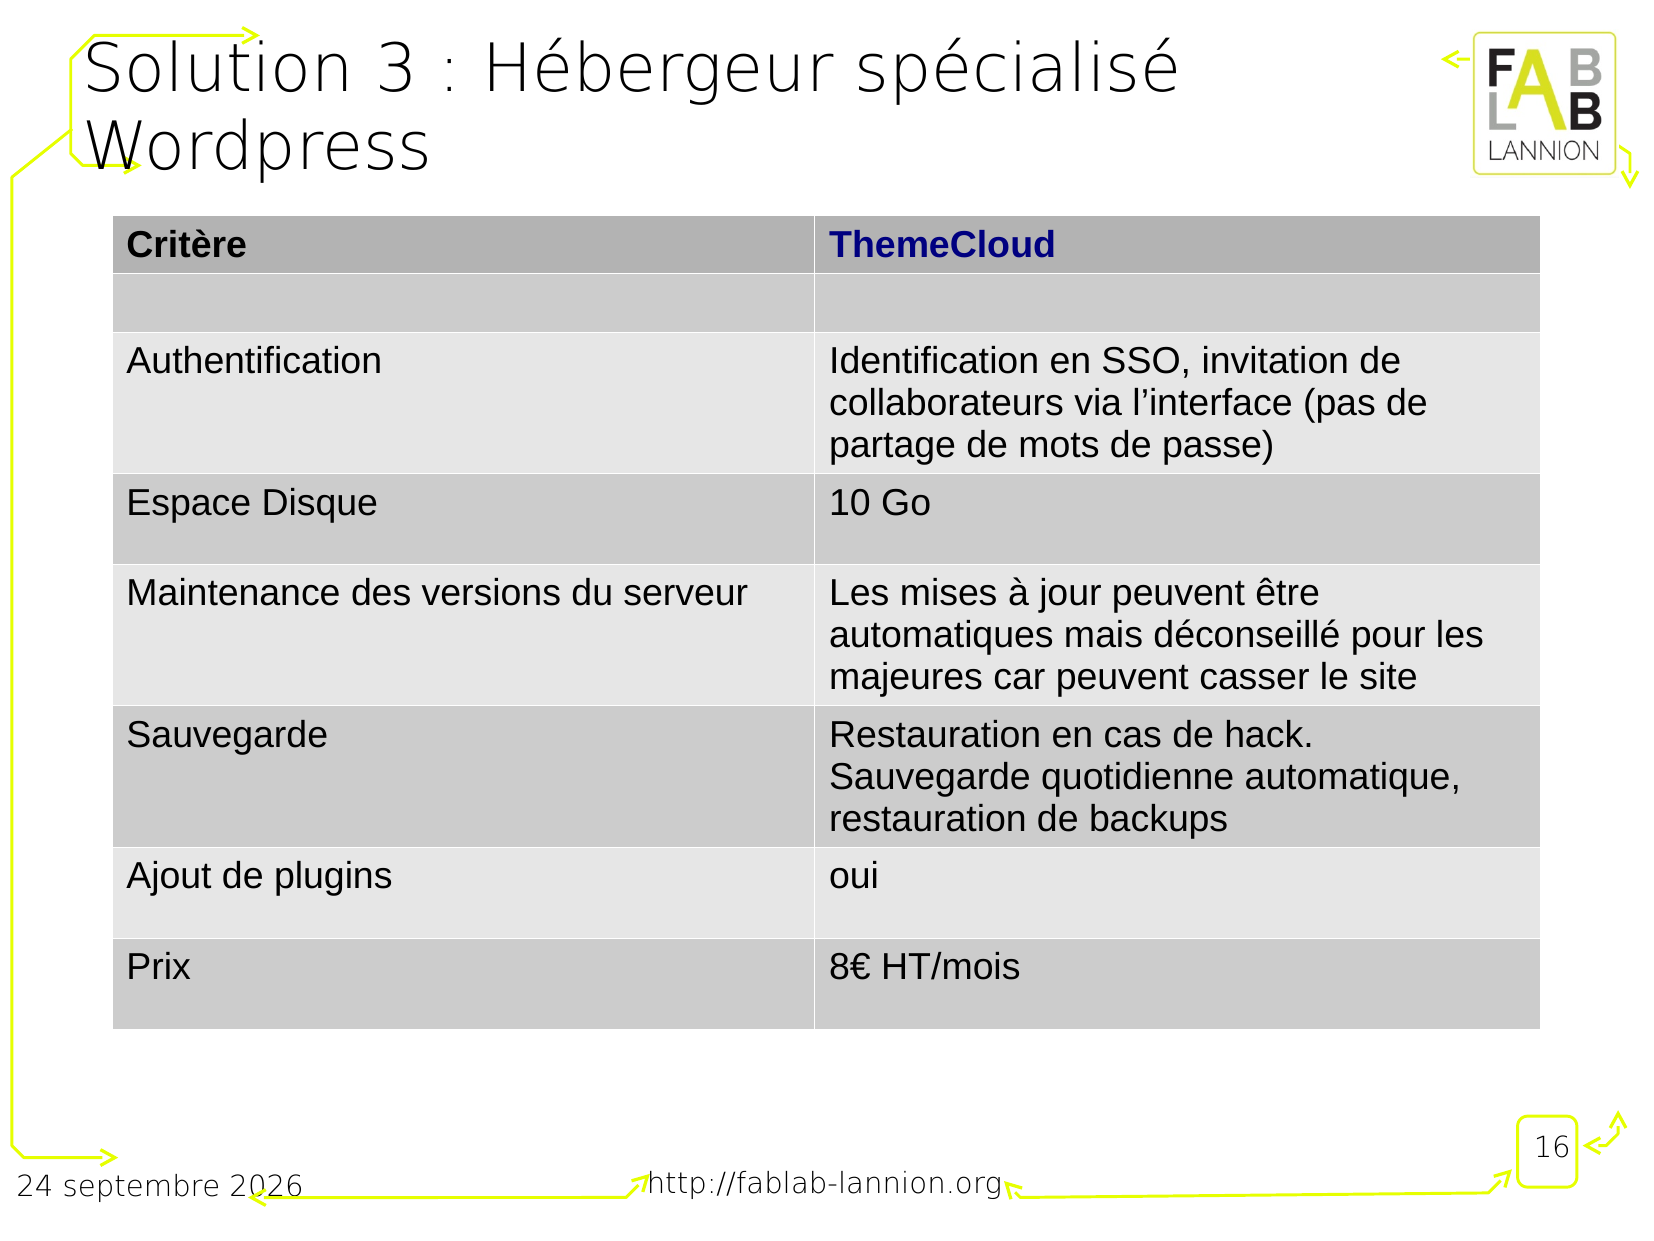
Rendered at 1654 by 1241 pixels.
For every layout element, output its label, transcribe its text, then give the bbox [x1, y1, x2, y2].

table_cell [815, 274, 1540, 332]
table_cell Maintenance des versions du serveur [113, 565, 814, 705]
table_cell oui [815, 848, 1540, 938]
table_cell Sauvegarde [113, 706, 814, 847]
table_cell Espace Disque [113, 474, 814, 564]
table_cell Restauration en cas de hack. Sauvegarde quotidienne automatique, restauration de backups [815, 706, 1540, 847]
table_cell Prix [113, 939, 814, 1029]
table_cell Identification en SSO, invitation de collaborateurs via l’interface (pas de partage de mots de passe) [815, 333, 1540, 473]
title Solution 3 : Hébergeur spécialisé Wordpress [82, 29, 1441, 186]
table_cell [113, 274, 814, 332]
table_cell Les mises à jour peuvent être automatiques mais déconseillé pour les majeures car peuvent casser le site [815, 565, 1540, 705]
picture [1470, 29, 1619, 178]
table_cell 10 Go [815, 474, 1540, 564]
table_header ThemeCloud [815, 216, 1540, 273]
table_cell 8€ HT/mois [815, 939, 1540, 1029]
table_header Critère [113, 216, 814, 273]
table_cell Authentification [113, 333, 814, 473]
table_cell Ajout de plugins [113, 848, 814, 938]
